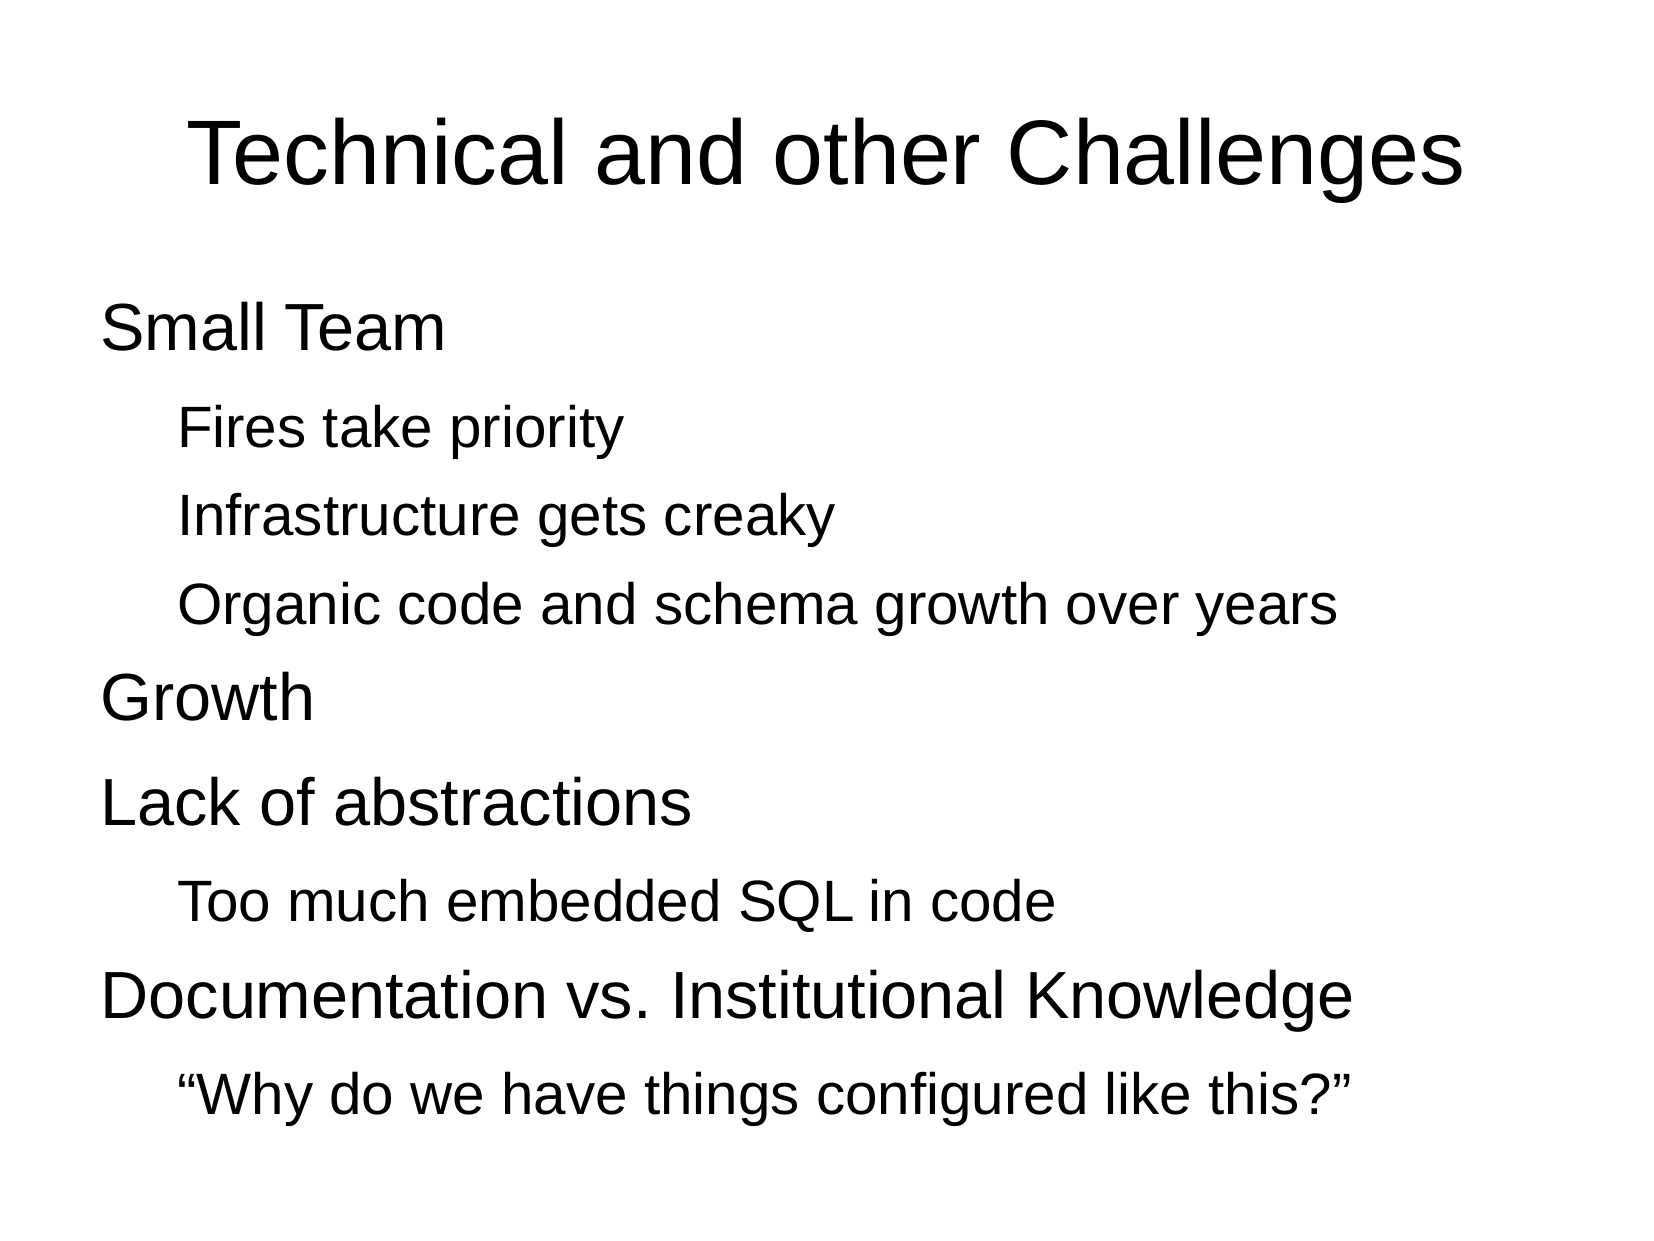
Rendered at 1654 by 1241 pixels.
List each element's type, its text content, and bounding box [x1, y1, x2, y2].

title Technical and other Challenges [82, 56, 1571, 250]
list Small Team Fires take priority Infrastructure gets creaky Organic code and schema growth over years Growth Lack of abstractions Too much embedded SQL in code Documentation vs. Institutional Knowledge “Why do we have things configured like this?” [82, 290, 1571, 1125]
